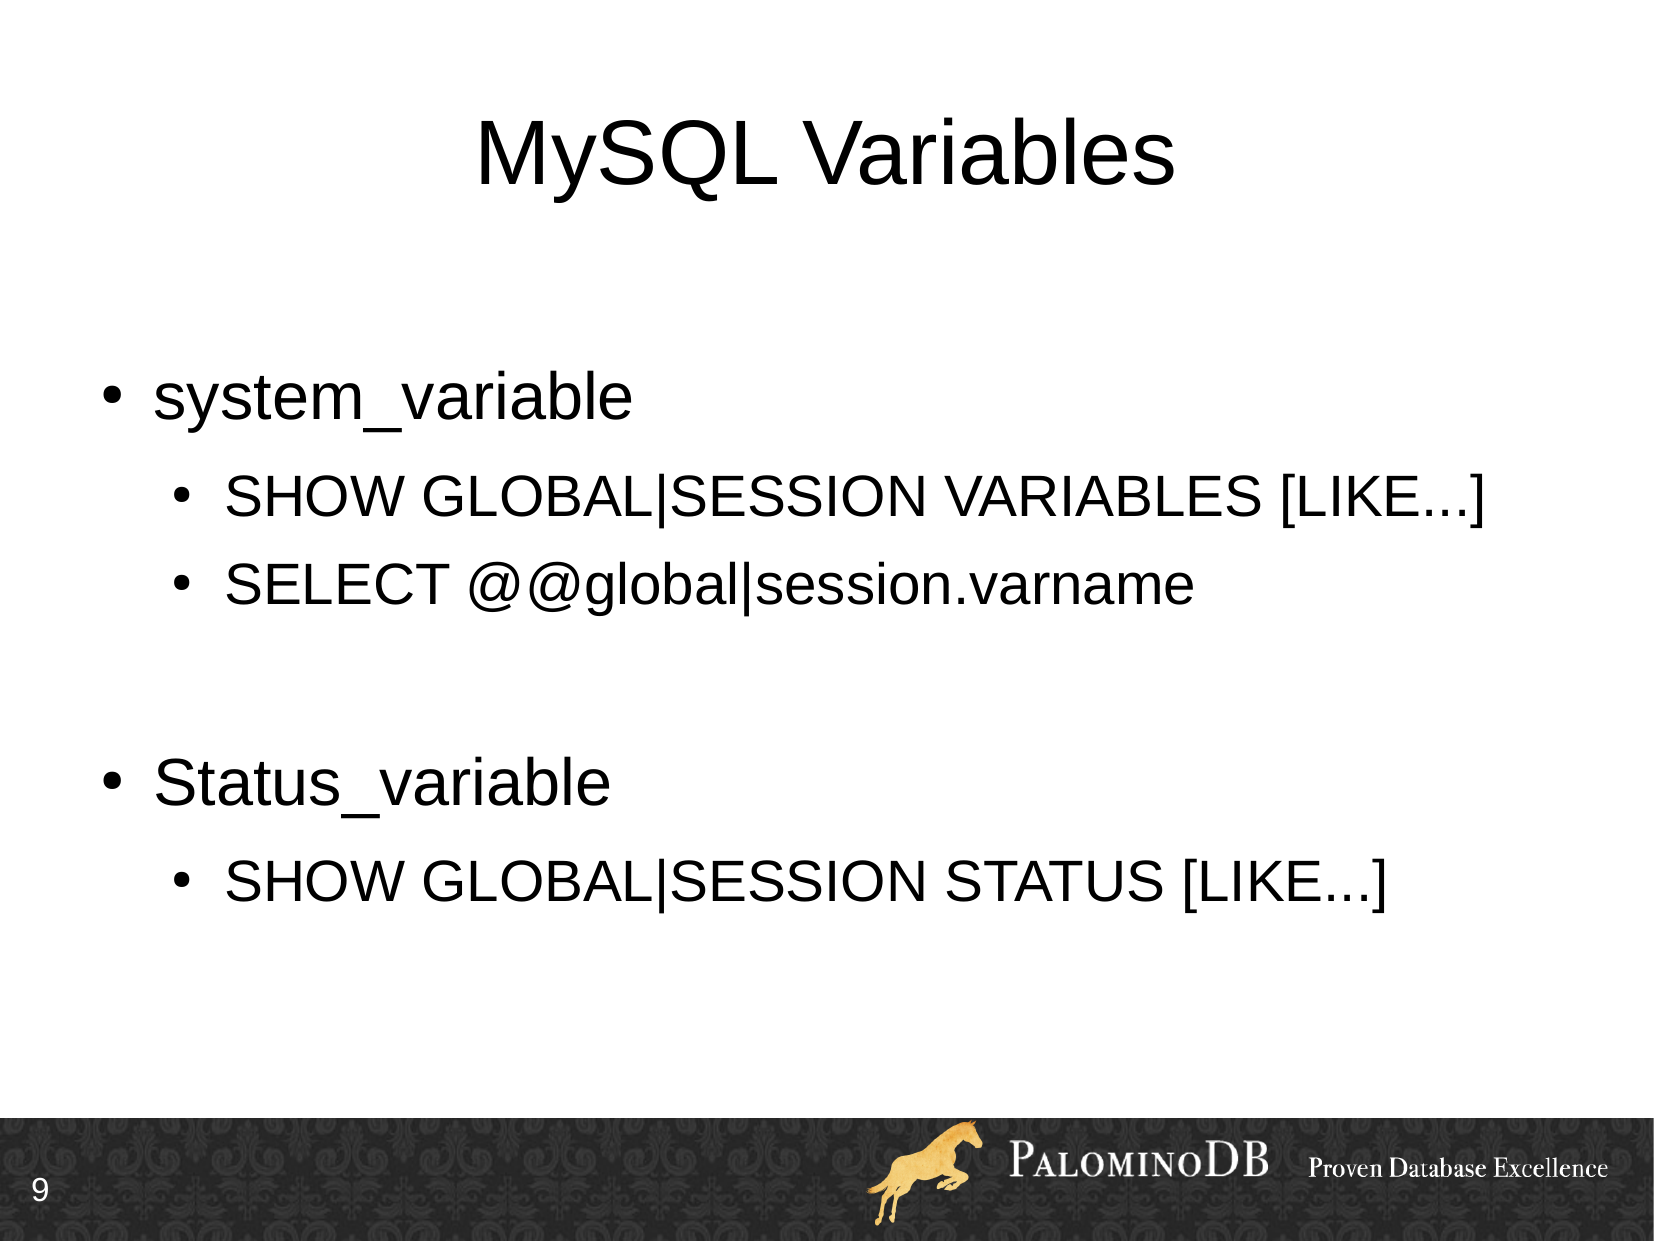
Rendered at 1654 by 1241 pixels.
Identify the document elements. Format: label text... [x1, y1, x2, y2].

title MySQL Variables [82, 49, 1571, 254]
picture [0, 1118, 1654, 1241]
list system_variable SHOW GLOBAL|SESSION VARIABLES [LIKE...] SELECT @@global|session.varname Status_variable SHOW GLOBAL|SESSION STATUS [LIKE...] [82, 254, 1571, 1136]
